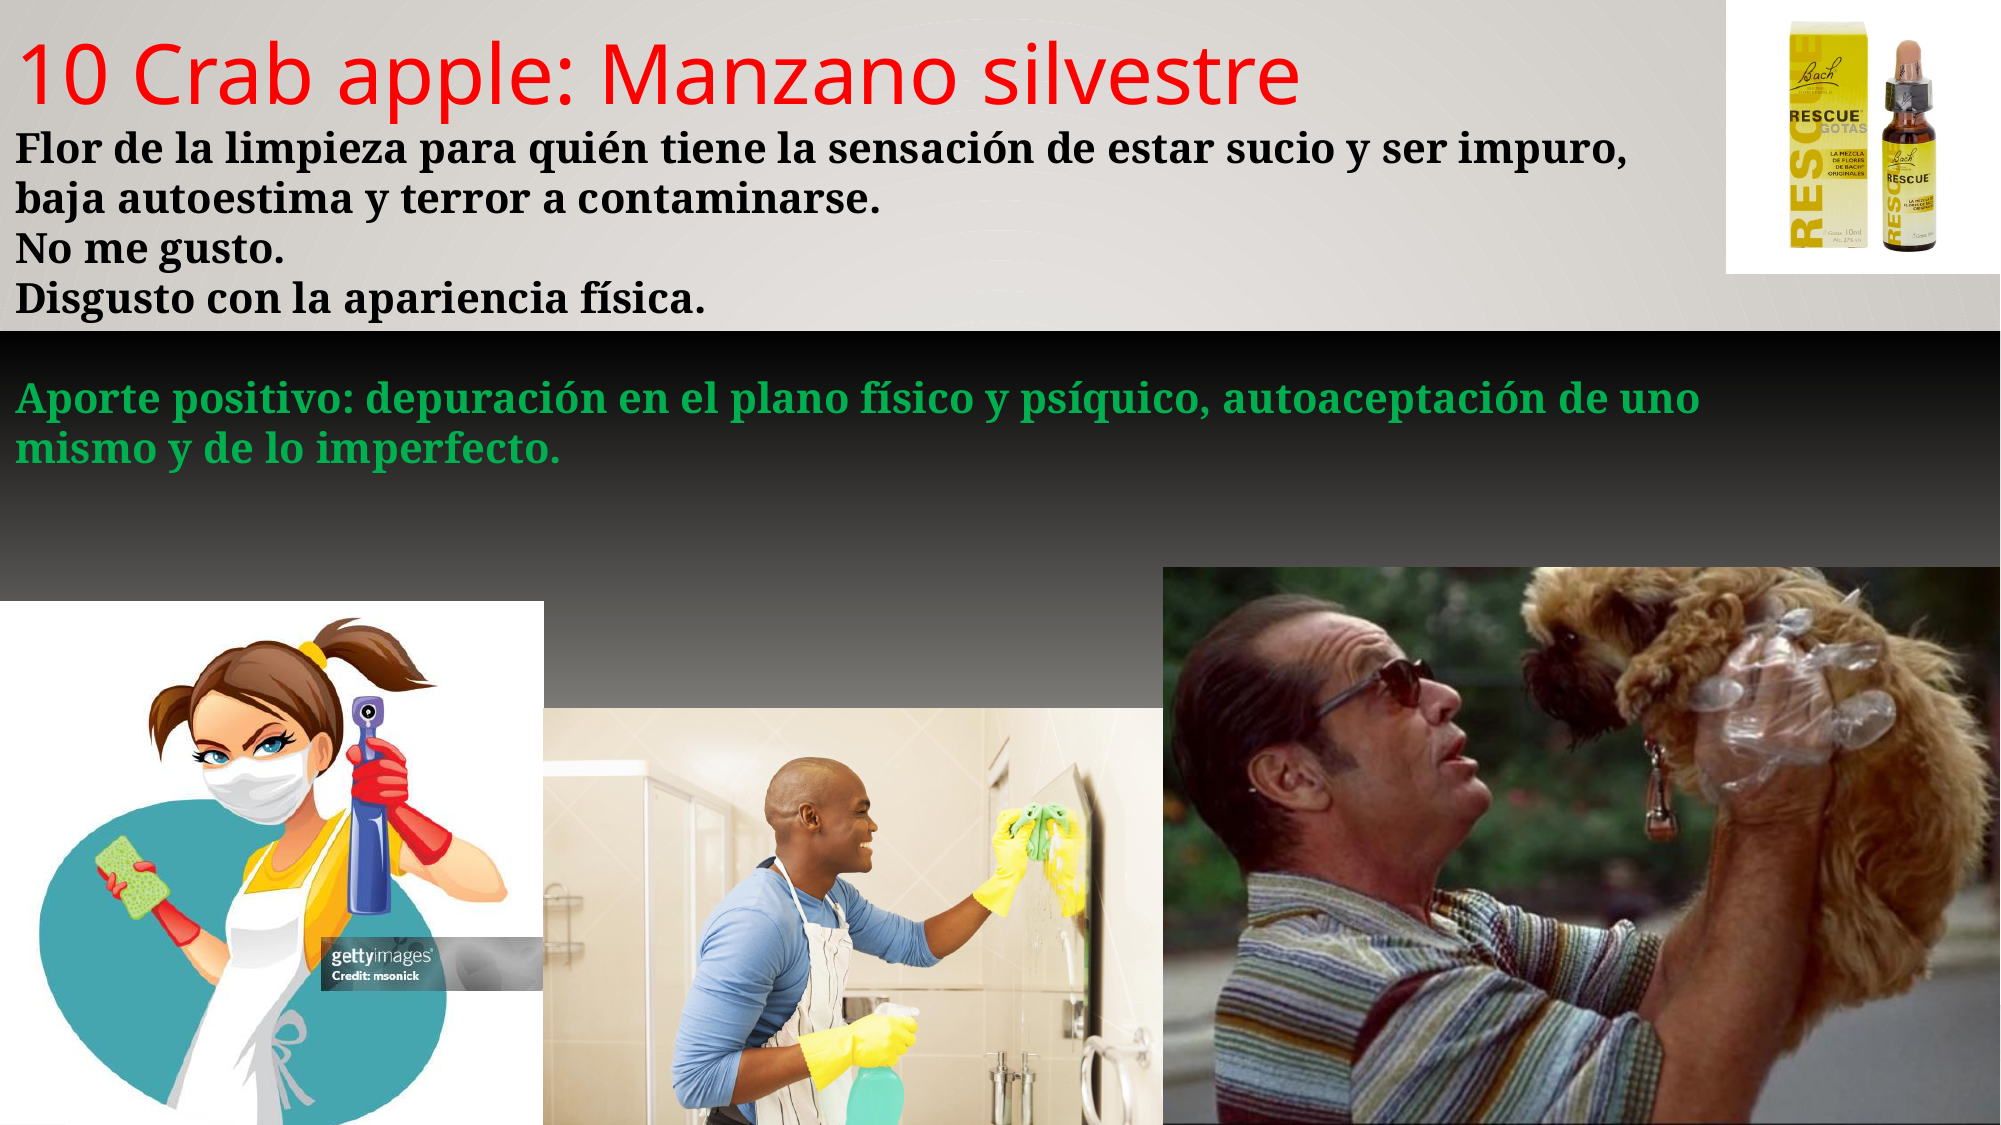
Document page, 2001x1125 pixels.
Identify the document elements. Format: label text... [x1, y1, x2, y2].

picture [0, 567, 2000, 1125]
text_box 10 Crab apple: Manzano silvestre Flor de la limpieza para quién tiene la sensación de estar sucio y ser impuro, baja autoestima y terror a contaminarse. No me gusto. Disgusto con la apariencia física. Aporte positivo: depuración en el plano físico y psíquico, autoaceptación de uno mismo y de lo imperfecto. [0, 14, 1742, 569]
picture [1726, 0, 2000, 274]
